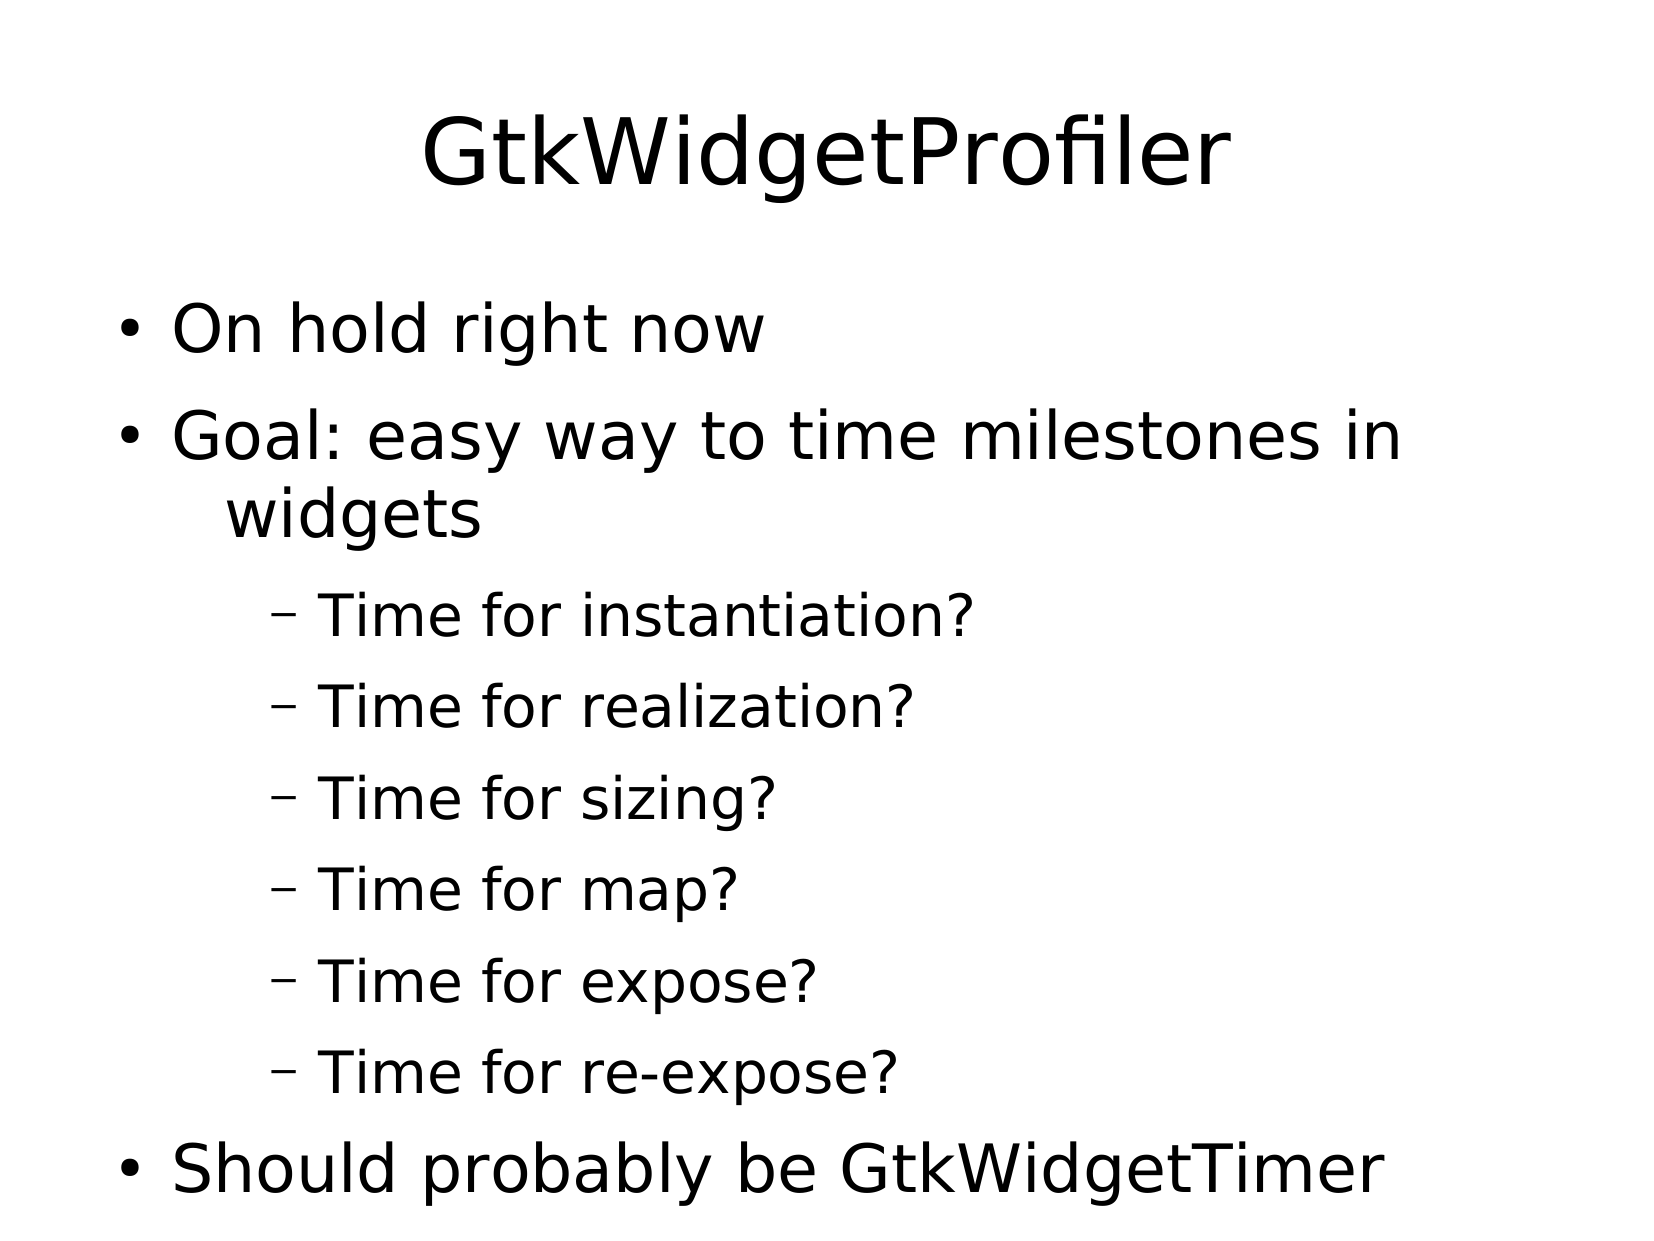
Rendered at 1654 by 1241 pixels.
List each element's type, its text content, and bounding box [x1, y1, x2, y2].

list On hold right now Goal: easy way to time milestones in widgets Time for instantiation? Time for realization? Time for sizing? Time for map? Time for expose? Time for re-expose? Should probably be GtkWidgetTimer [82, 290, 1571, 1209]
title GtkWidgetProfiler [82, 49, 1571, 257]
